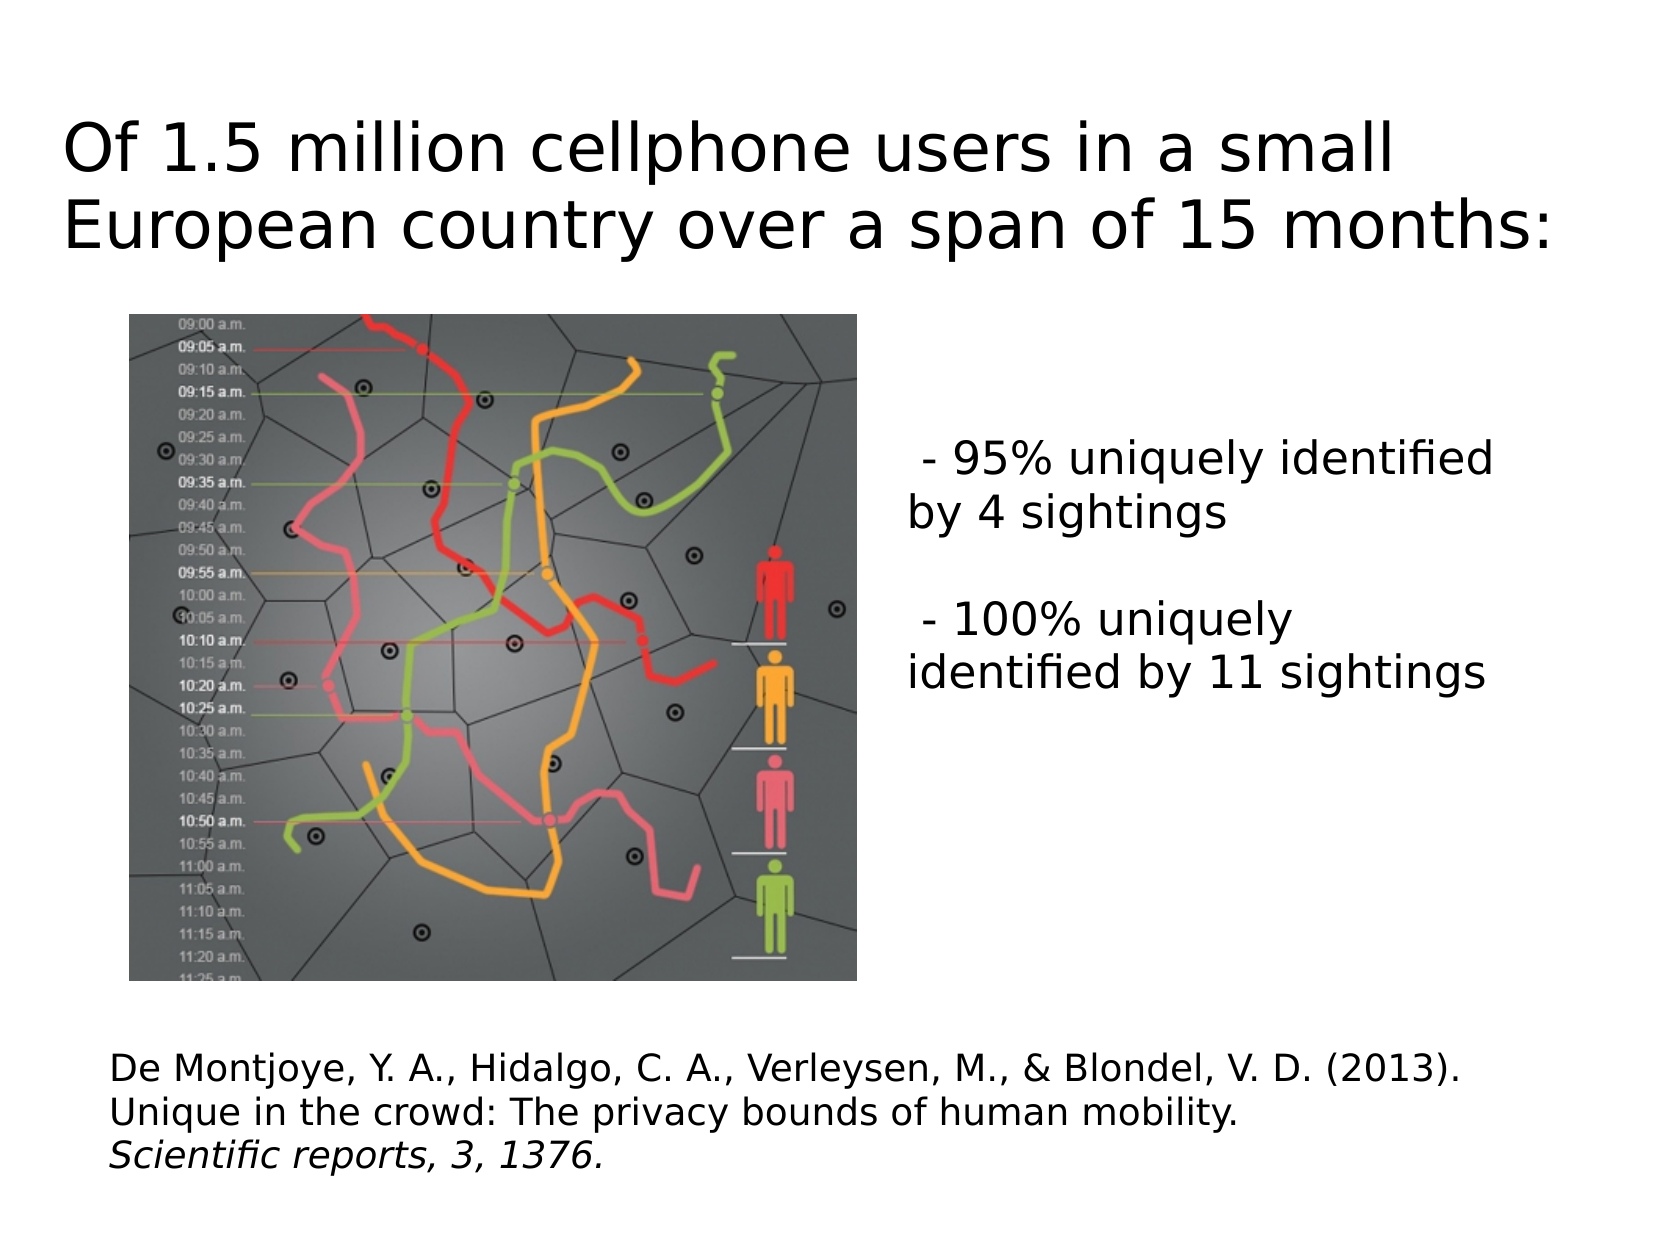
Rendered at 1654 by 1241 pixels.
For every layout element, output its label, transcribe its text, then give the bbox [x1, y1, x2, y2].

picture [129, 314, 857, 981]
text_box De Montjoye, Y. A., Hidalgo, C. A., Verleysen, M., & Blondel, V. D. (2013). Unique in the crowd: The privacy bounds of human mobility. Scientific reports, 3, 1376. [94, 1039, 1536, 1185]
text_box Of 1.5 million cellphone users in a small European country over a span of 15 months: [47, 101, 1619, 273]
text_box - 95% uniquely identified by 4 sightings - 100% uniquely identified by 11 sightings [891, 425, 1530, 760]
